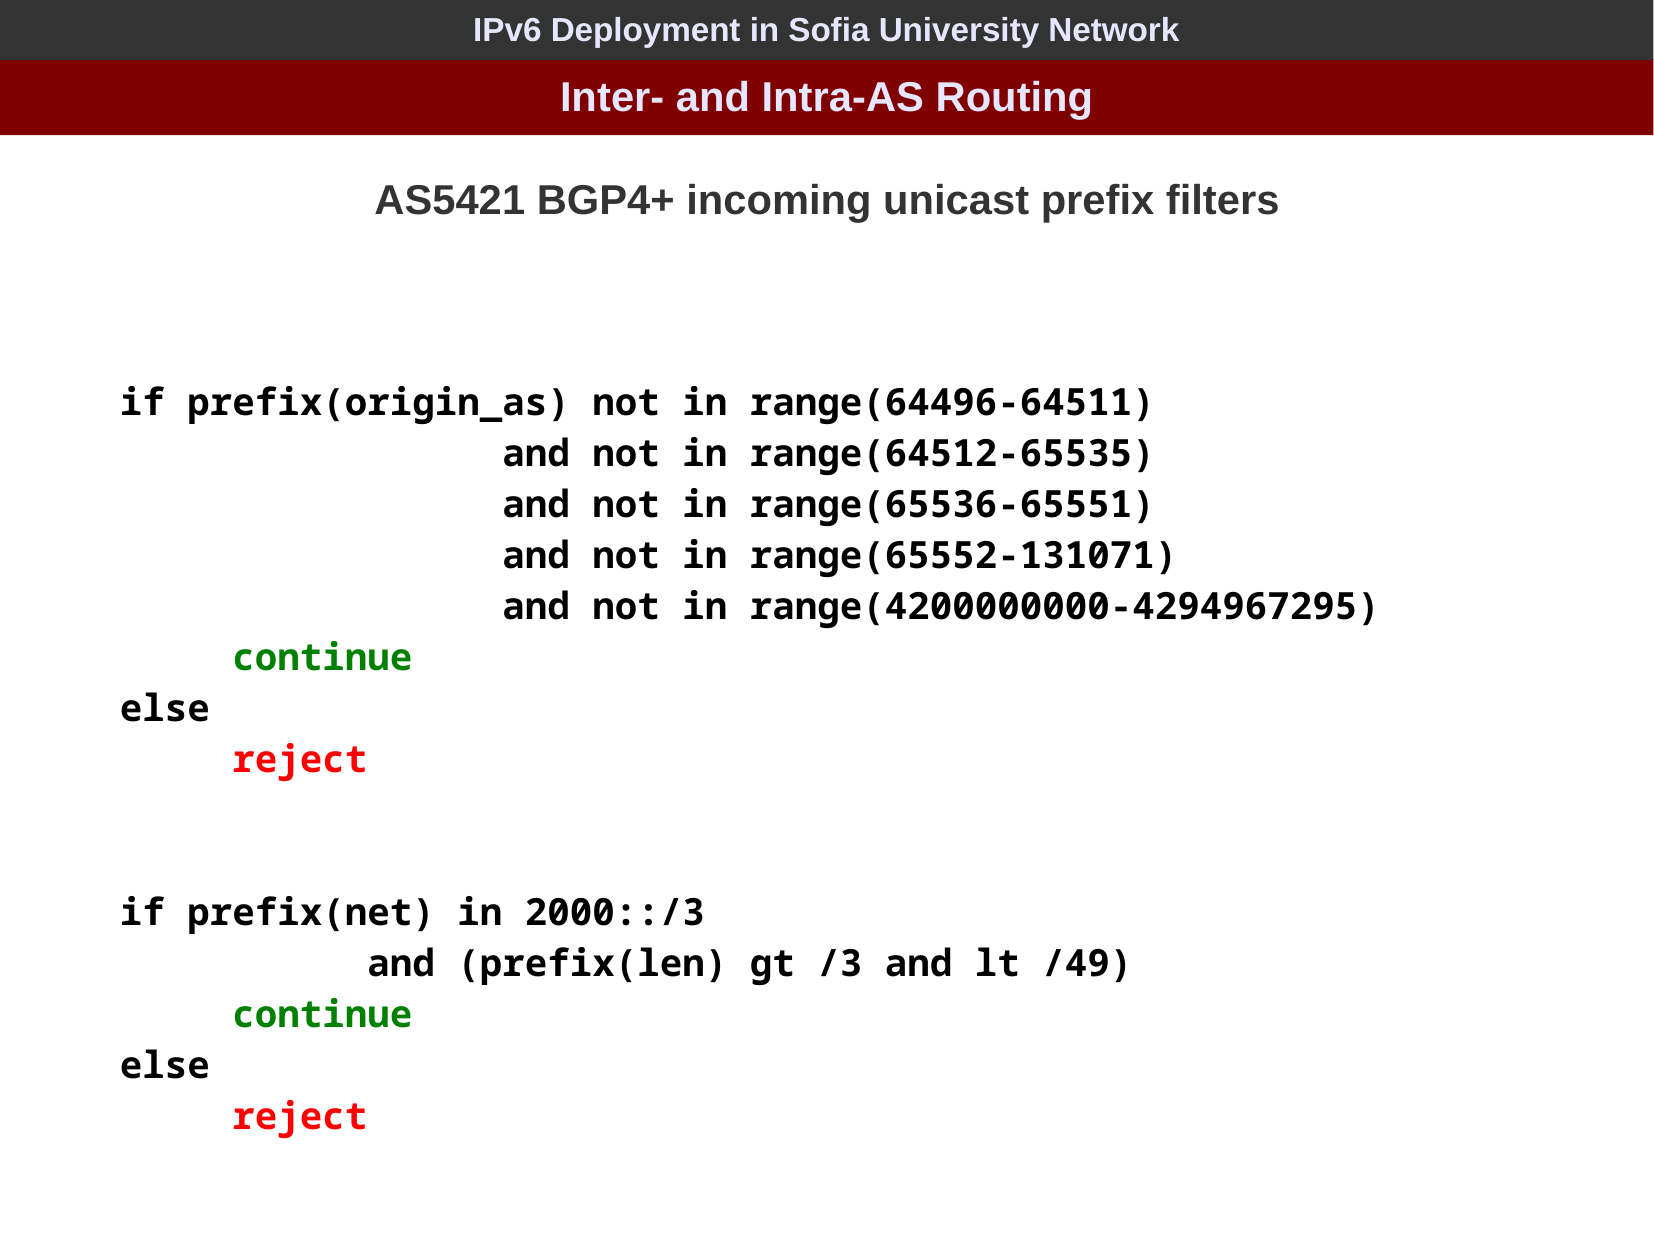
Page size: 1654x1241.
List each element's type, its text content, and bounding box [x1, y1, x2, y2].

text_box IPv6 Deployment in Sofia University Network [0, 0, 1654, 61]
text_box if prefix(origin_as) not in range(64496-64511) and not in range(64512-65535) and not in range(65536-65551) and not in range(65552-131071) and not in range(4200000000-4294967295) continue else reject if prefix(net) in 2000::/3 and (prefix(len) gt /3 and lt /49) continue else reject [105, 368, 1561, 1066]
text_box Inter- and Intra-AS Routing [0, 61, 1654, 136]
text_box AS5421 BGP4+ incoming unicast prefix filters [30, 147, 1625, 253]
